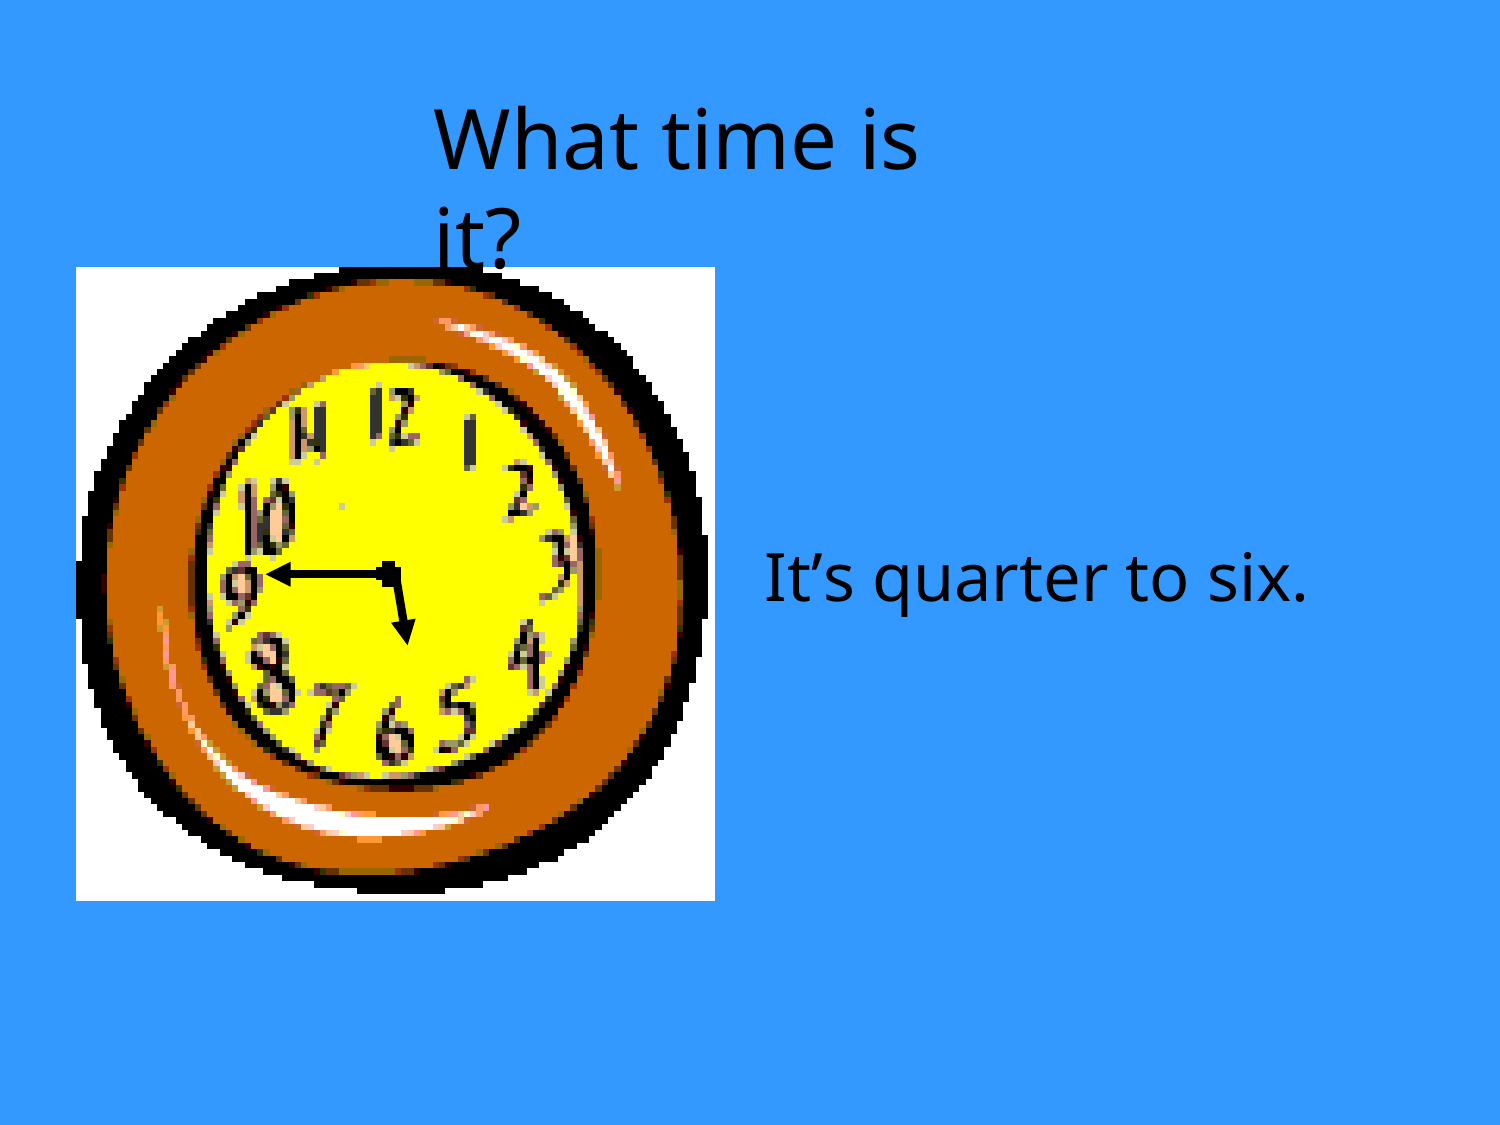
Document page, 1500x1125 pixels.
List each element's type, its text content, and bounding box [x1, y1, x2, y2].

text_box It’s quarter to six. [750, 527, 1500, 623]
text_box What time is it? [419, 78, 1034, 294]
picture [76, 267, 715, 901]
